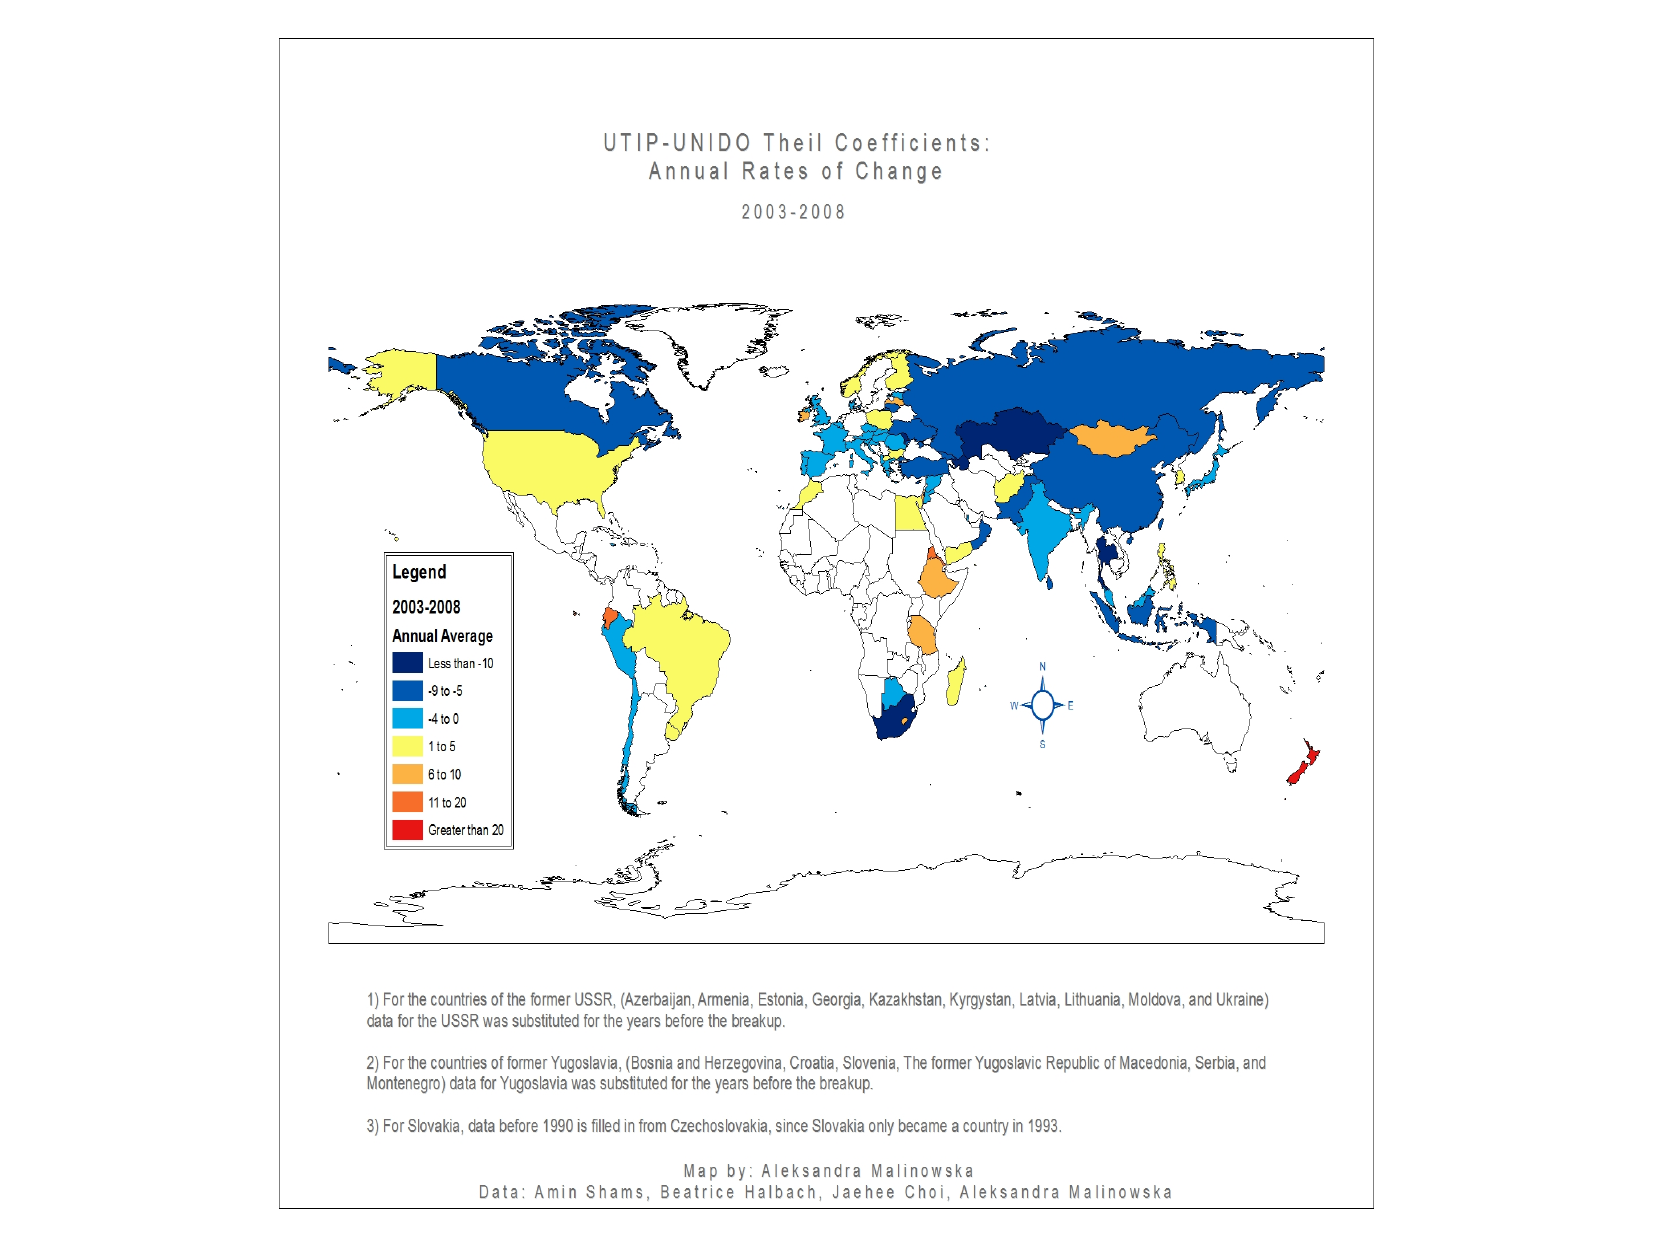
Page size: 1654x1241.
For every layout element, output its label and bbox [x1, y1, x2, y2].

picture [225, 0, 1429, 1241]
